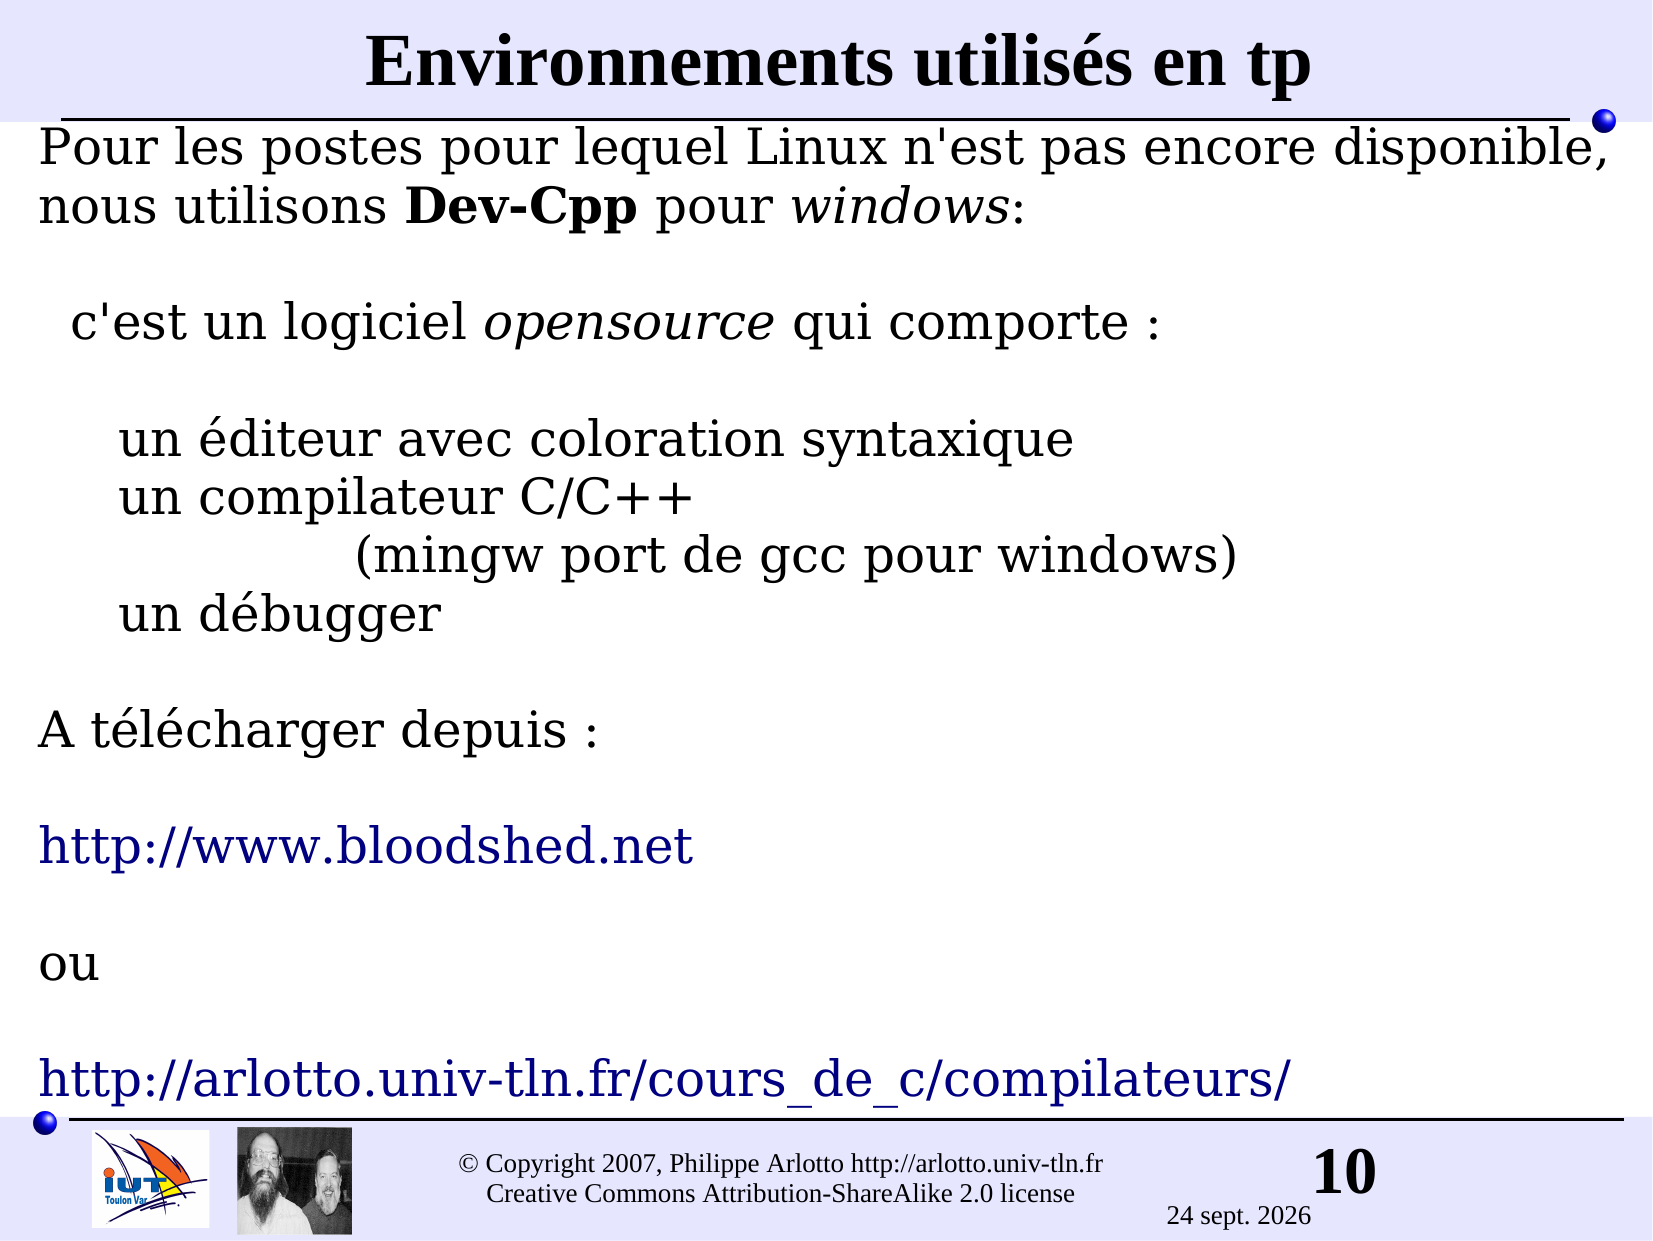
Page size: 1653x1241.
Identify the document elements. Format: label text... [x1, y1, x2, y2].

text_box Pour les postes pour lequel Linux n'est pas encore disponible, nous utilisons Dev-Cpp pour windows: c'est un logiciel opensource qui comporte : un éditeur avec coloration syntaxique un compilateur C/C++ (mingw port de gcc pour windows) un débugger A télécharger depuis : http://www.bloodshed.net ou http://arlotto.univ-tln.fr/cours_de_c/compilateurs/ [38, 118, 1612, 1226]
picture [237, 1226, 352, 1235]
title Environnements utilisés en tp [95, 11, 1585, 110]
